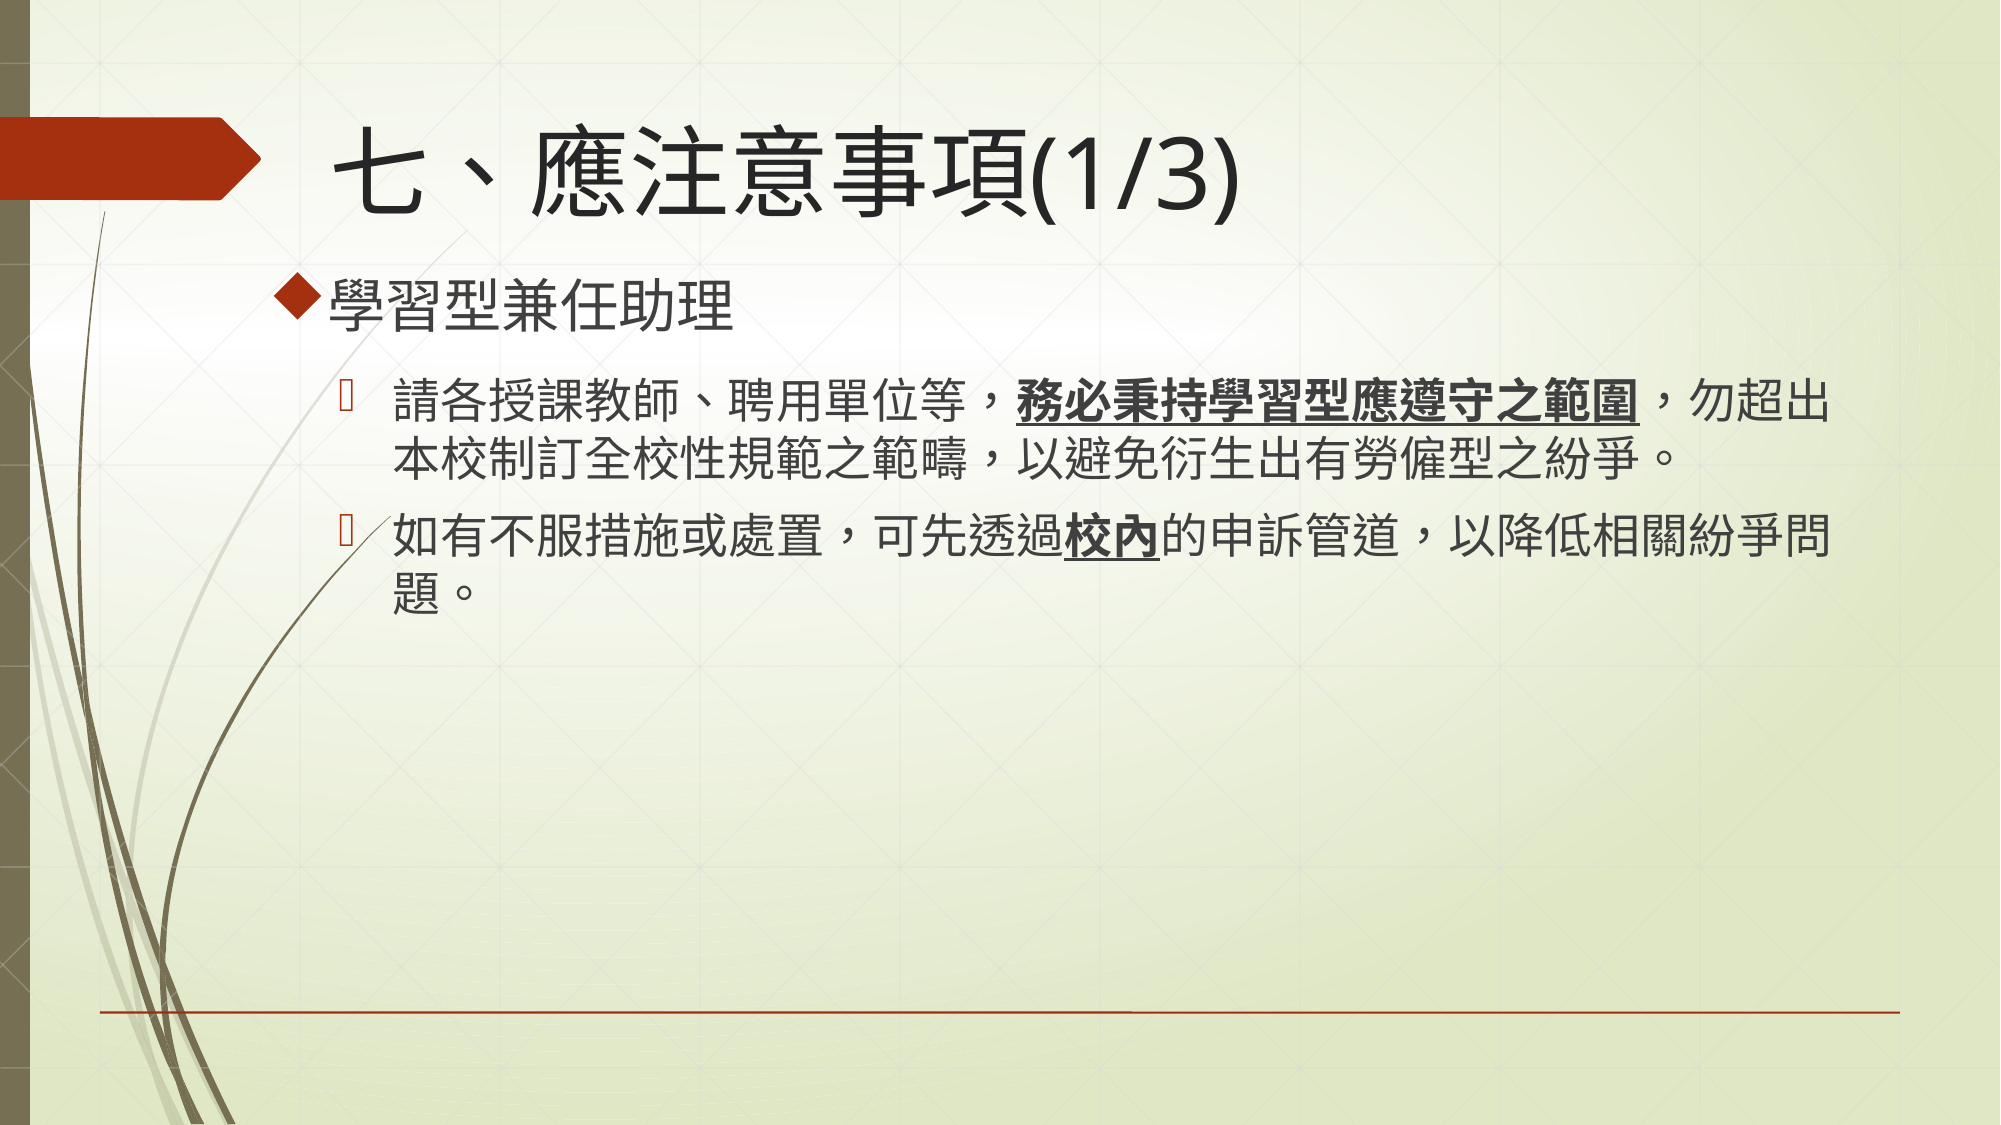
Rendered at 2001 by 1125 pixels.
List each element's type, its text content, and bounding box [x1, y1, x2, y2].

title 七、應注意事項(1/3) [314, 102, 1888, 250]
list 請各授課教師、聘用單位等，務必秉持學習型應遵守之範圍，勿超出本校制訂全校性規範之範疇，以避免衍生出有勞僱型之紛爭。 如有不服措施或處置，可先透過校內的申訴管道，以降低相關紛爭問題。 [323, 363, 1849, 677]
list 學習型兼任助理 [253, 251, 909, 347]
